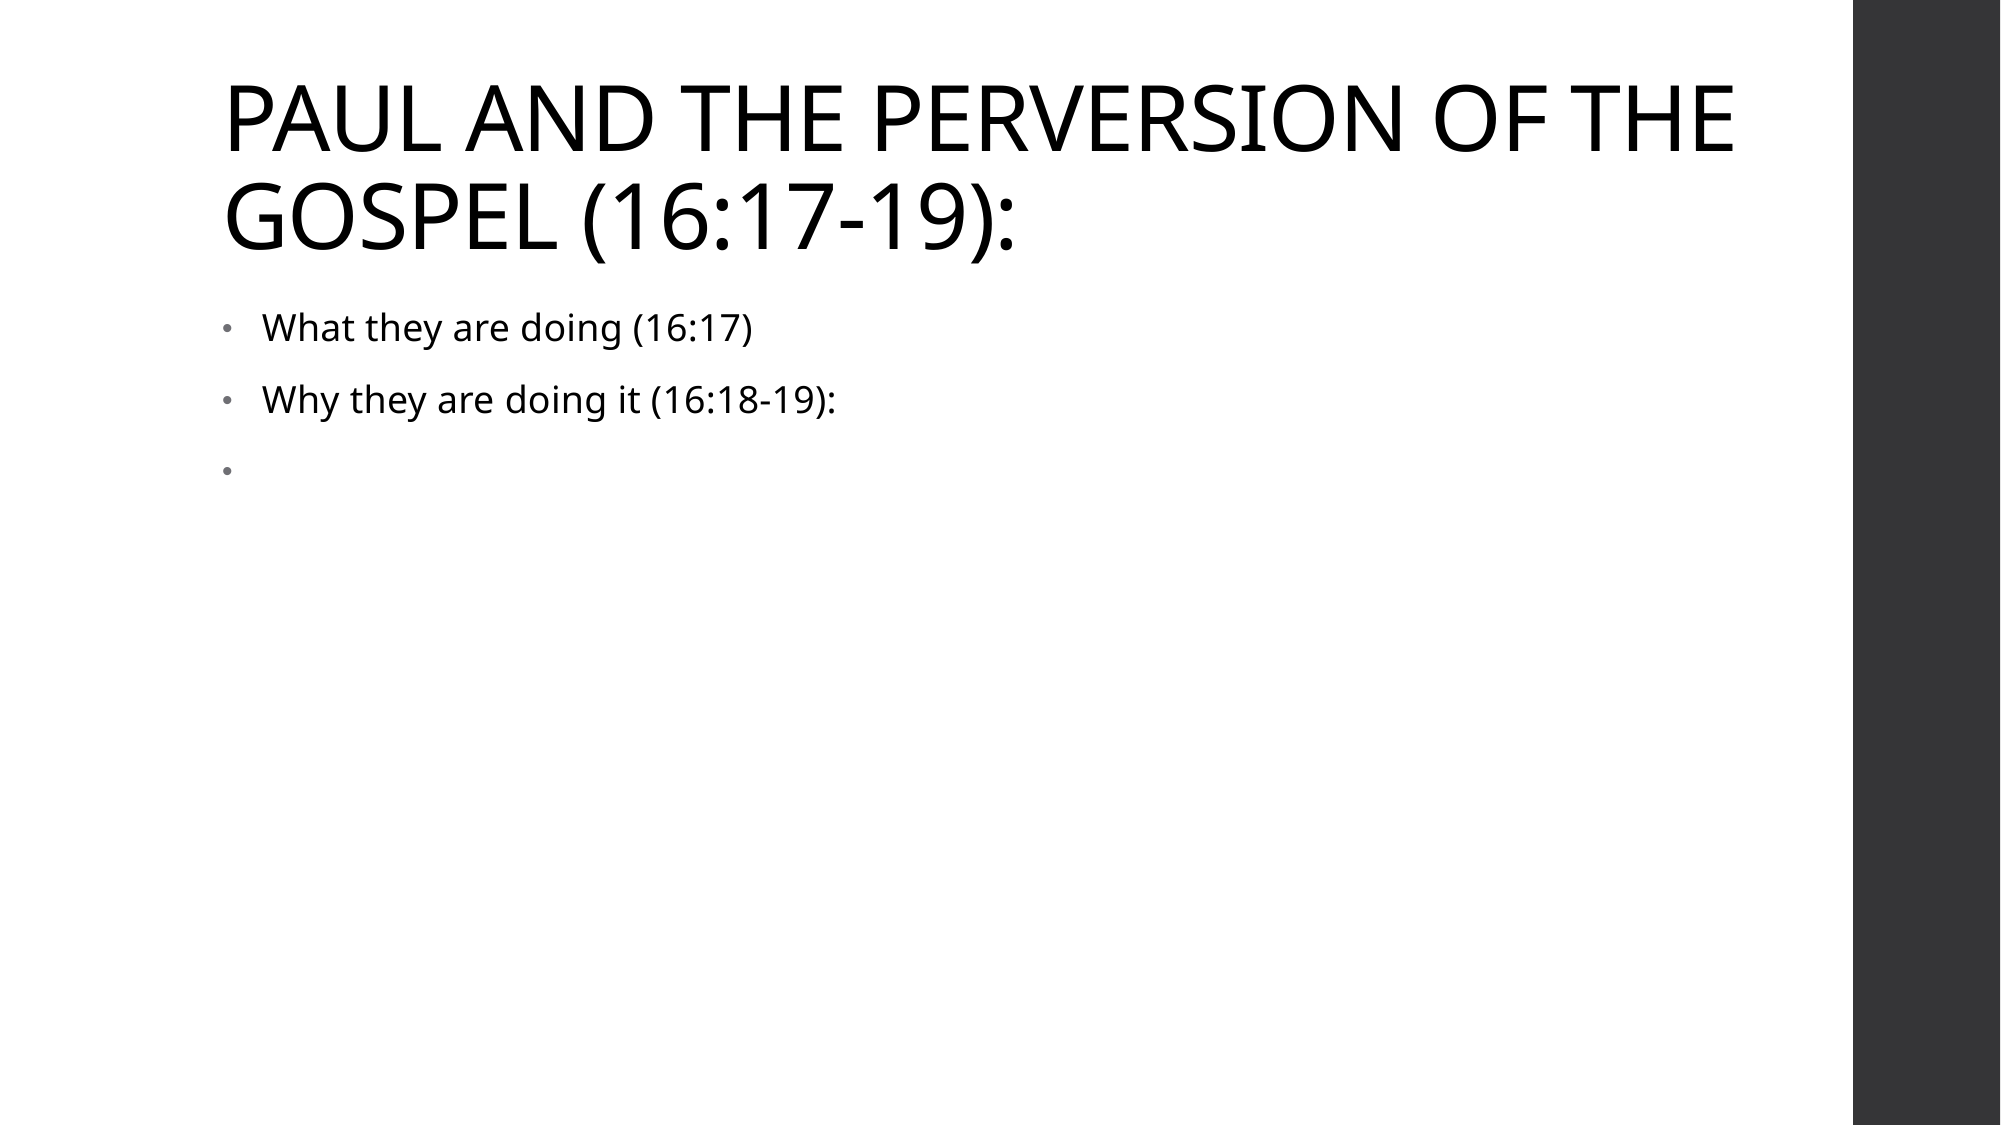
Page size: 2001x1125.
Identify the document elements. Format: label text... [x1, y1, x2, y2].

title PAUL AND THE PERVERSION OF THE GOSPEL (16:17-19): [206, 60, 1797, 278]
list What they are doing (16:17) Why they are doing it (16:18-19): [206, 299, 1617, 1014]
